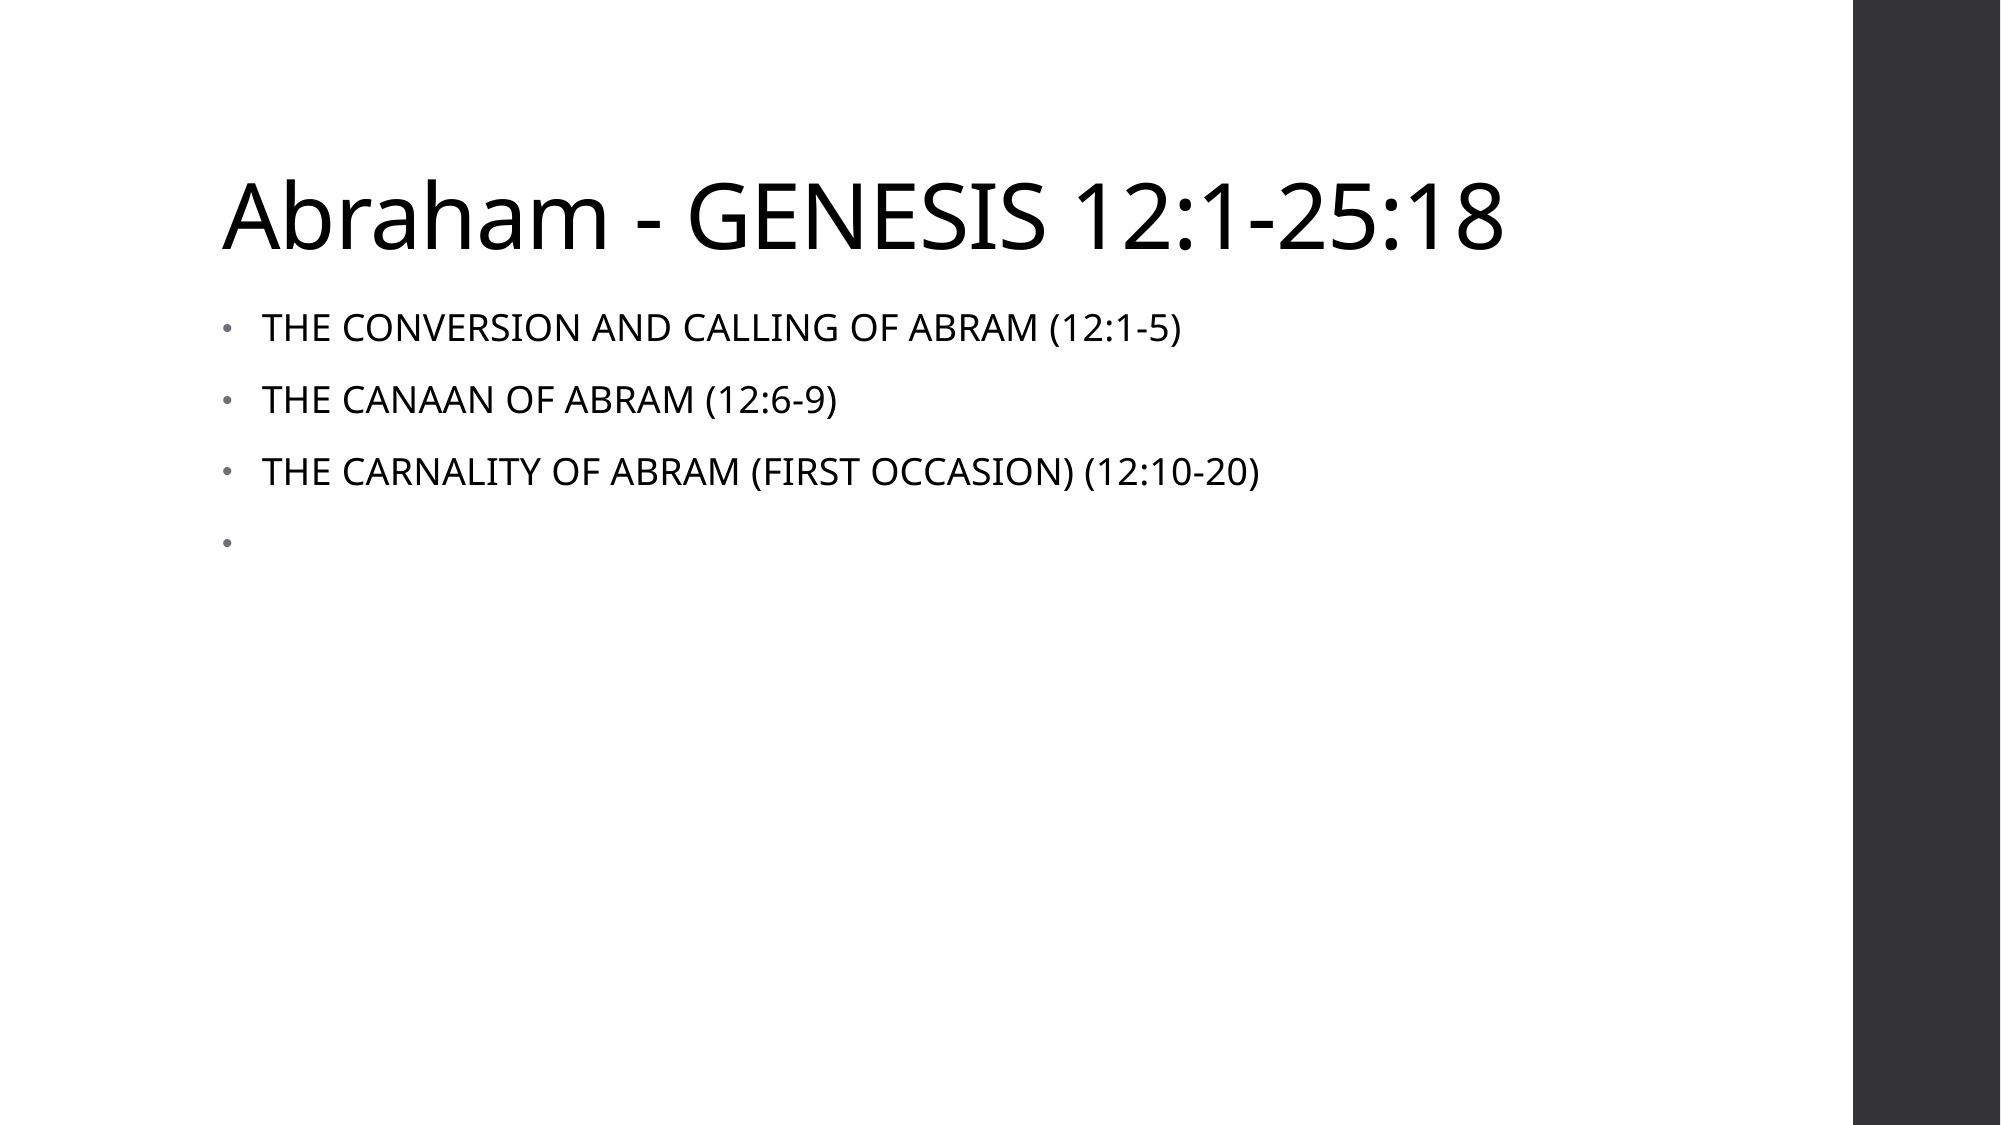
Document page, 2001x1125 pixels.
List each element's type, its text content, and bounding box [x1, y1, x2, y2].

list THE CONVERSION AND CALLING OF ABRAM (12:1-5) THE CANAAN OF ABRAM (12:6-9) THE CARNALITY OF ABRAM (FIRST OCCASION) (12:10-20) [206, 299, 1617, 1014]
title Abraham - GENESIS 12:1-25:18 [206, 60, 1797, 278]
